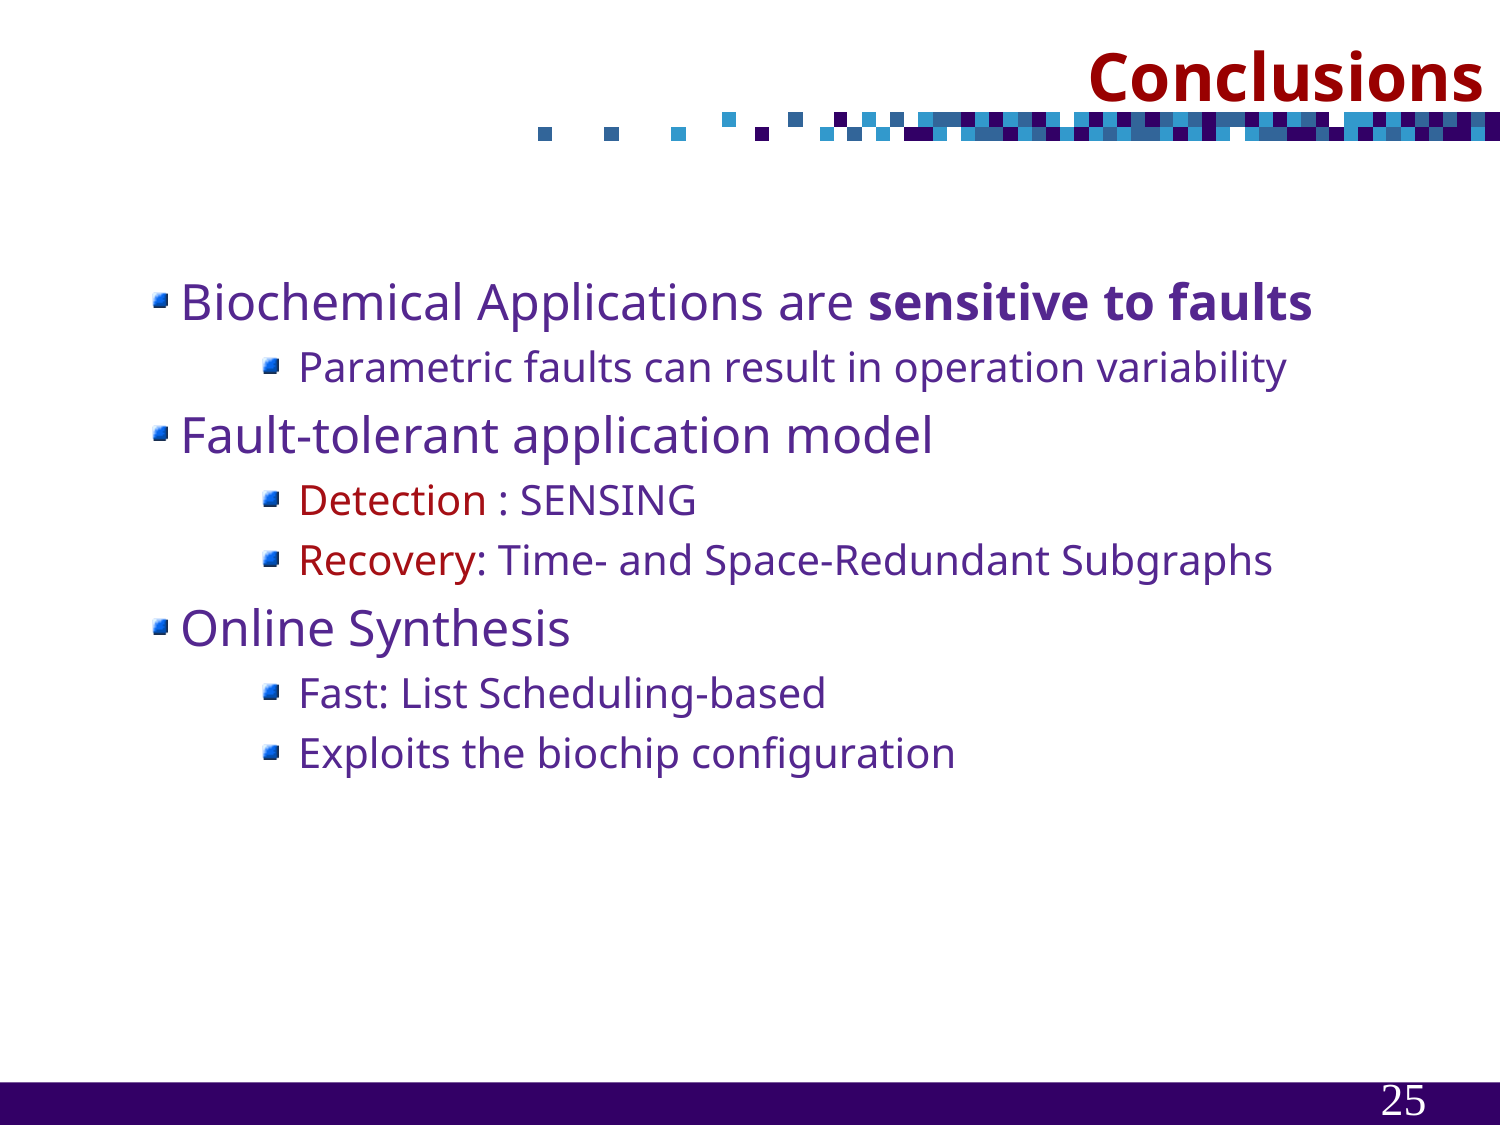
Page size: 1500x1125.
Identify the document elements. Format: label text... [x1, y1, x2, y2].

title Conclusions [0, 24, 1500, 125]
list Biochemical Applications are sensitive to faults Parametric faults can result in operation variability Fault-tolerant application model Detection : SENSING Recovery: Time- and Space-Redundant Subgraphs Online Synthesis Fast: List Scheduling-based Exploits the biochip configuration [137, 262, 1362, 938]
